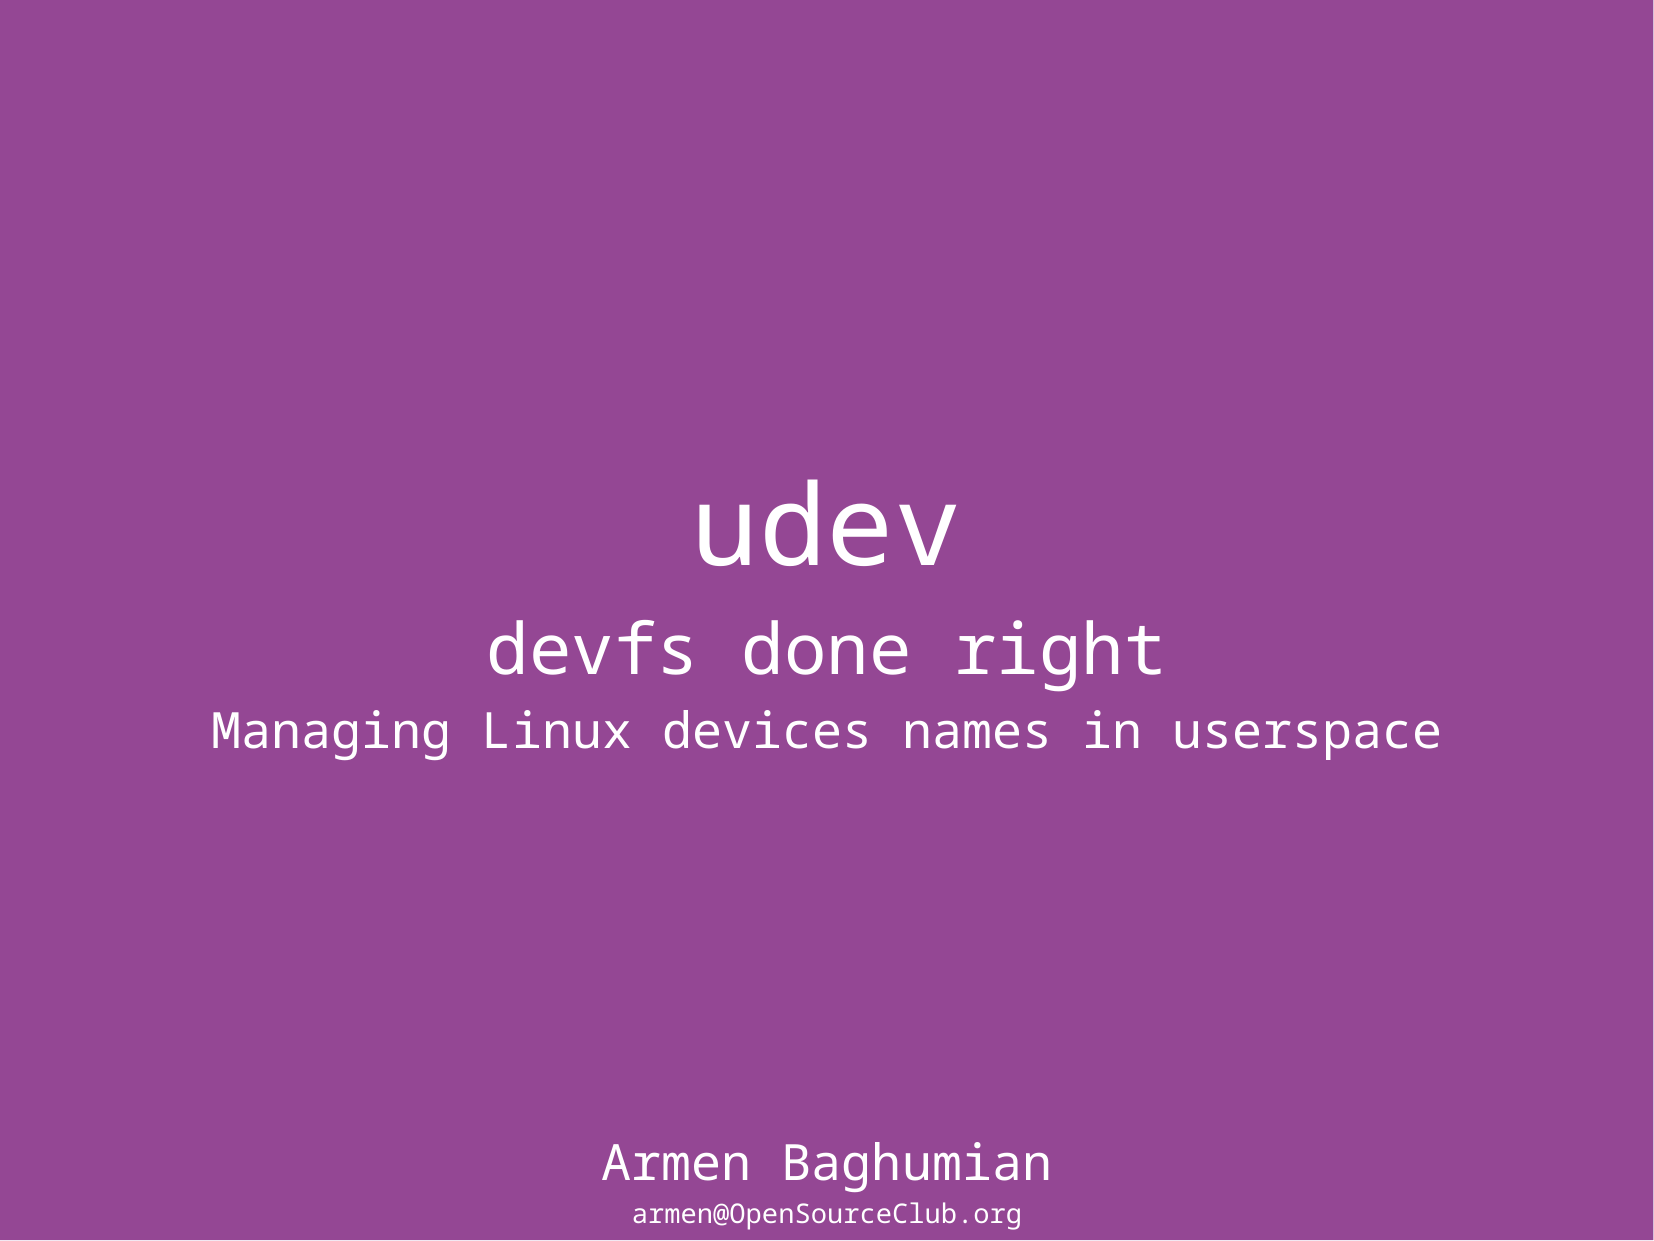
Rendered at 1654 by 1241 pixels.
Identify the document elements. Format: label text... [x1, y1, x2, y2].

text_box udev devfs done right Managing Linux devices names in userspace Armen Baghumian armen@OpenSourceClub.org [0, 0, 1654, 1241]
